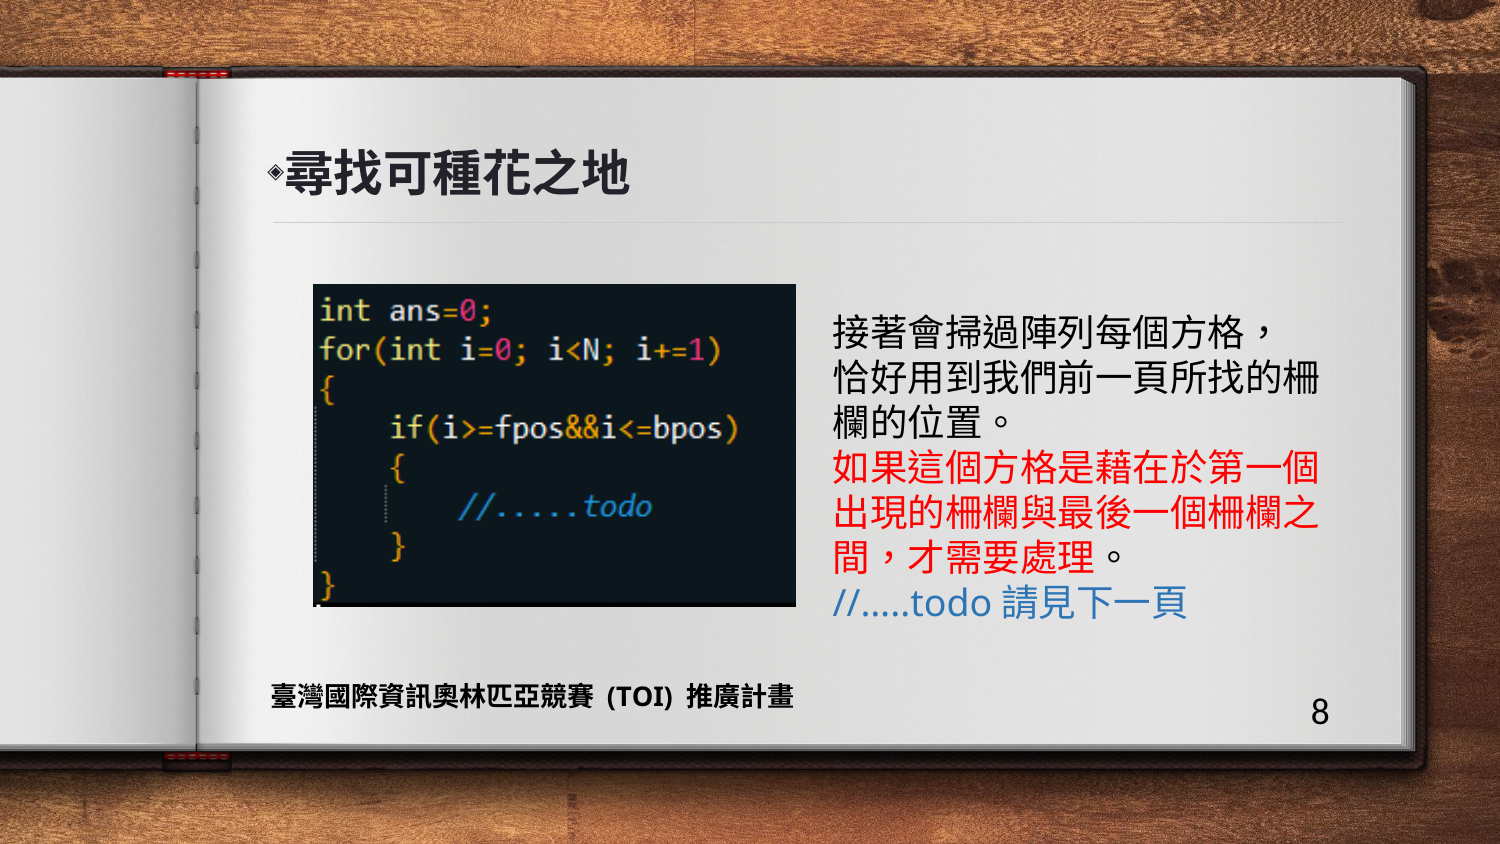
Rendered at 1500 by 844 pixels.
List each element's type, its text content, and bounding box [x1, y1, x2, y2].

list 尋找可種花之地 [252, 126, 746, 216]
picture [313, 284, 796, 607]
text_box [1295, 672, 1386, 737]
text_box 接著會掃過陣列每個方格， 恰好用到我們前一頁所找的柵欄的位置。 如果這個方格是藉在於第一個出現的柵欄與最後一個柵欄之間，才需要處理。 //…..todo請見下一頁 [817, 301, 1341, 635]
